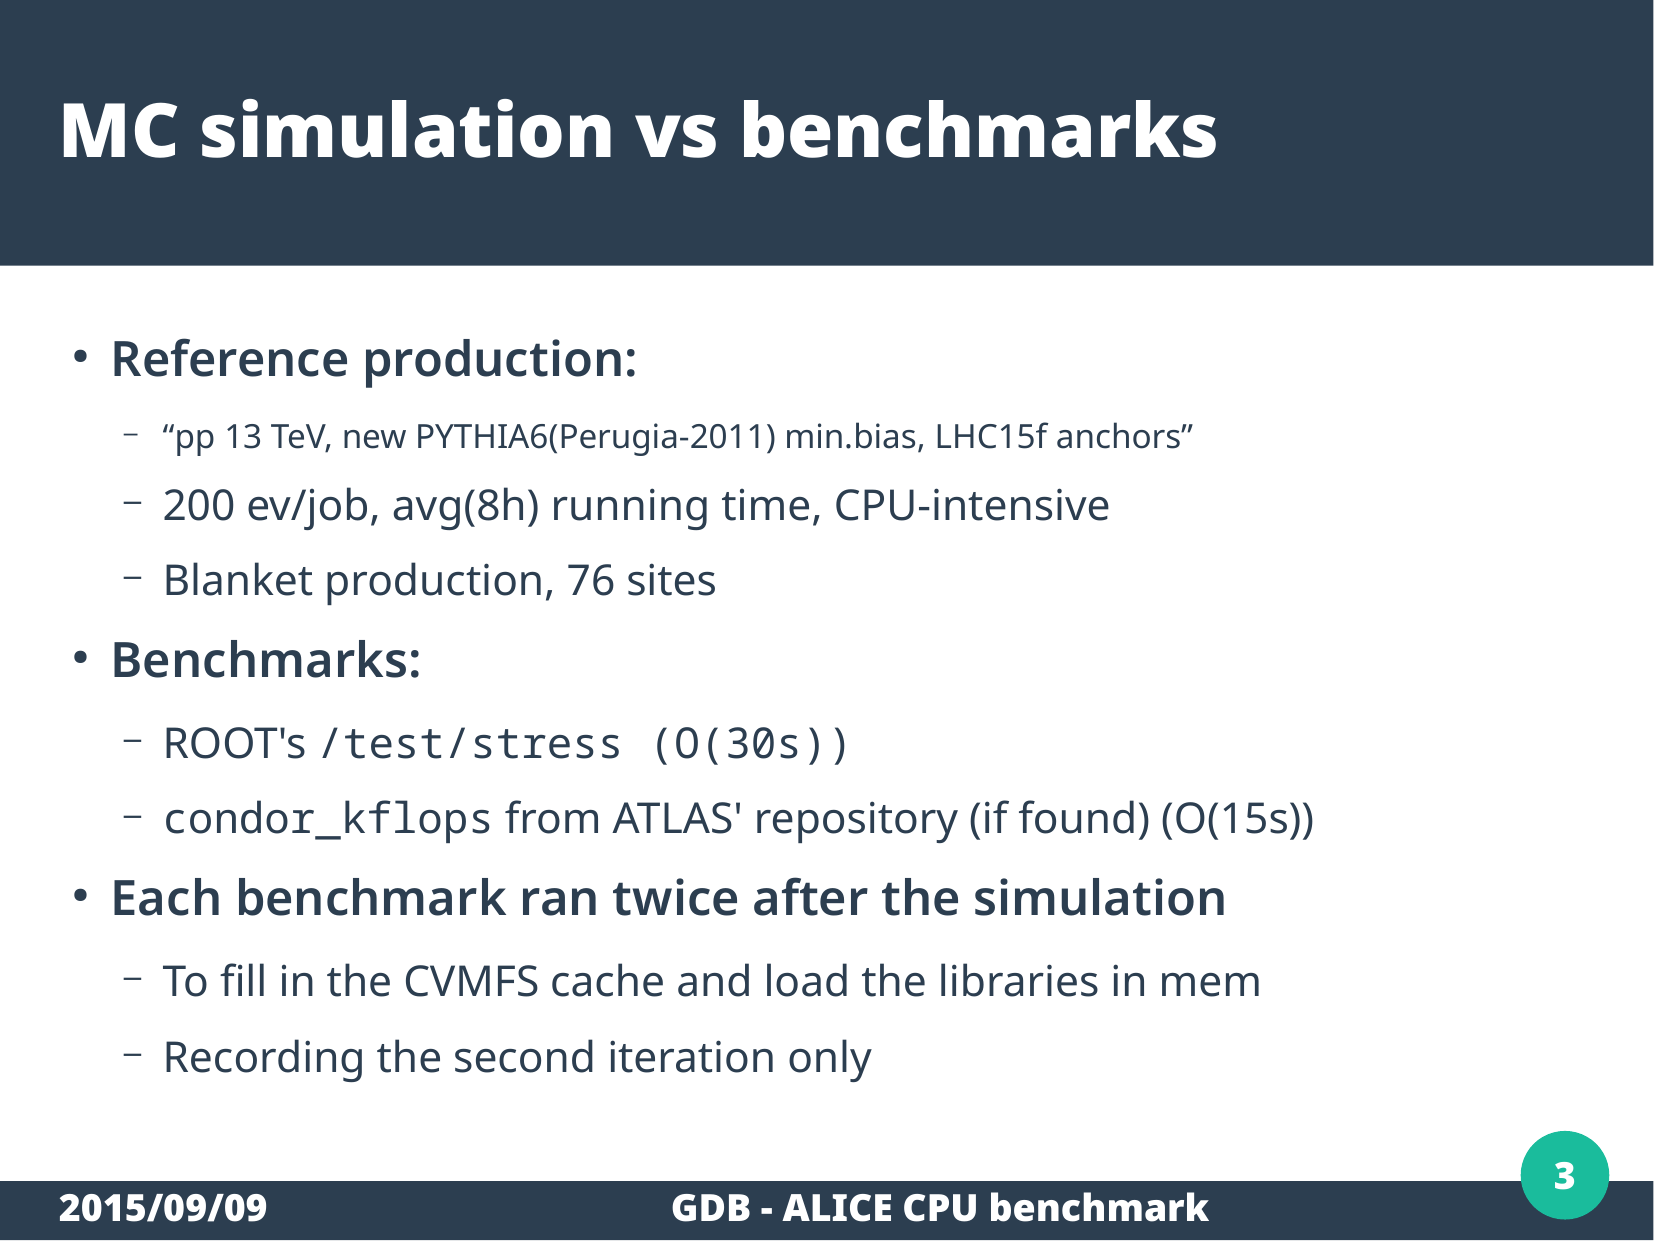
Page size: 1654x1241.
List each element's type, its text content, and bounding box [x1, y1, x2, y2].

list Reference production: “pp 13 TeV, new PYTHIA6(Perugia-2011) min.bias, LHC15f anchors” 200 ev/job, avg(8h) running time, CPU-intensive Blanket production, 76 sites Benchmarks: ROOT's /test/stress (O(30s)) condor_kflops from ATLAS' repository (if found) (O(15s)) Each benchmark ran twice after the simulation To fill in the CVMFS cache and load the libraries in mem Recording the second iteration only [59, 324, 1595, 1152]
title MC simulation vs benchmarks [59, 49, 1595, 207]
